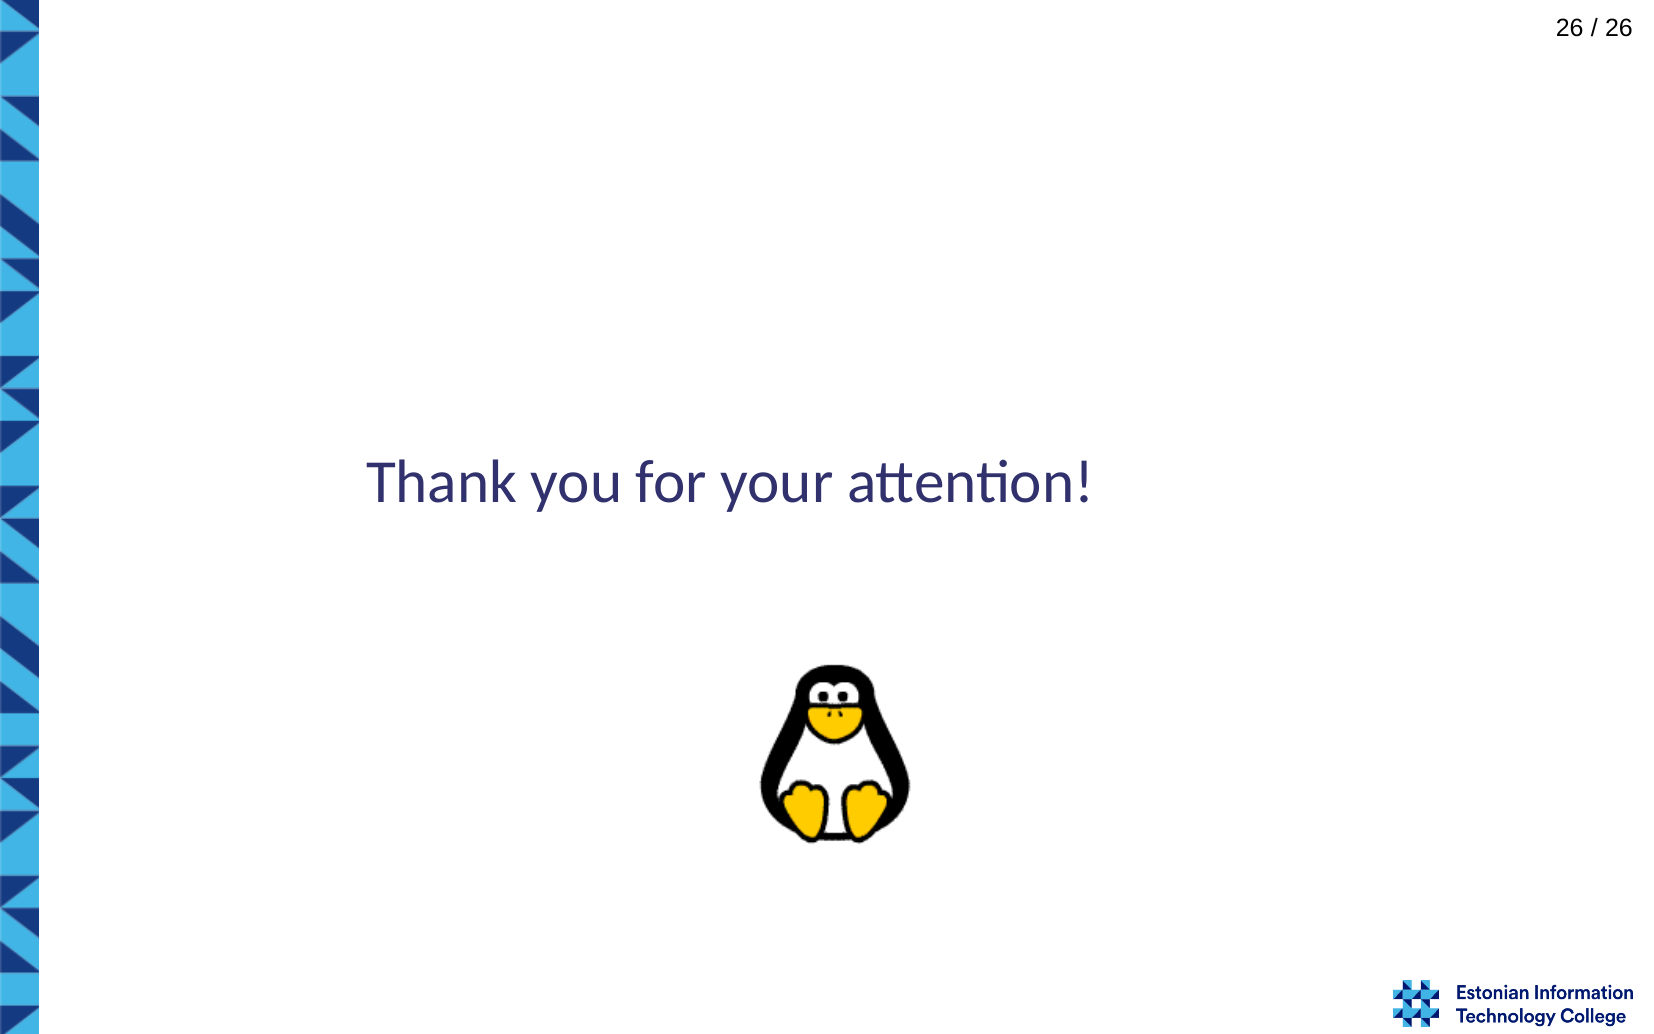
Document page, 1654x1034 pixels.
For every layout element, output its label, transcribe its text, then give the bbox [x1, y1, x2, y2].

picture [708, 612, 959, 863]
title Thank you for your attention! [366, 415, 1276, 559]
picture [1393, 980, 1633, 1027]
